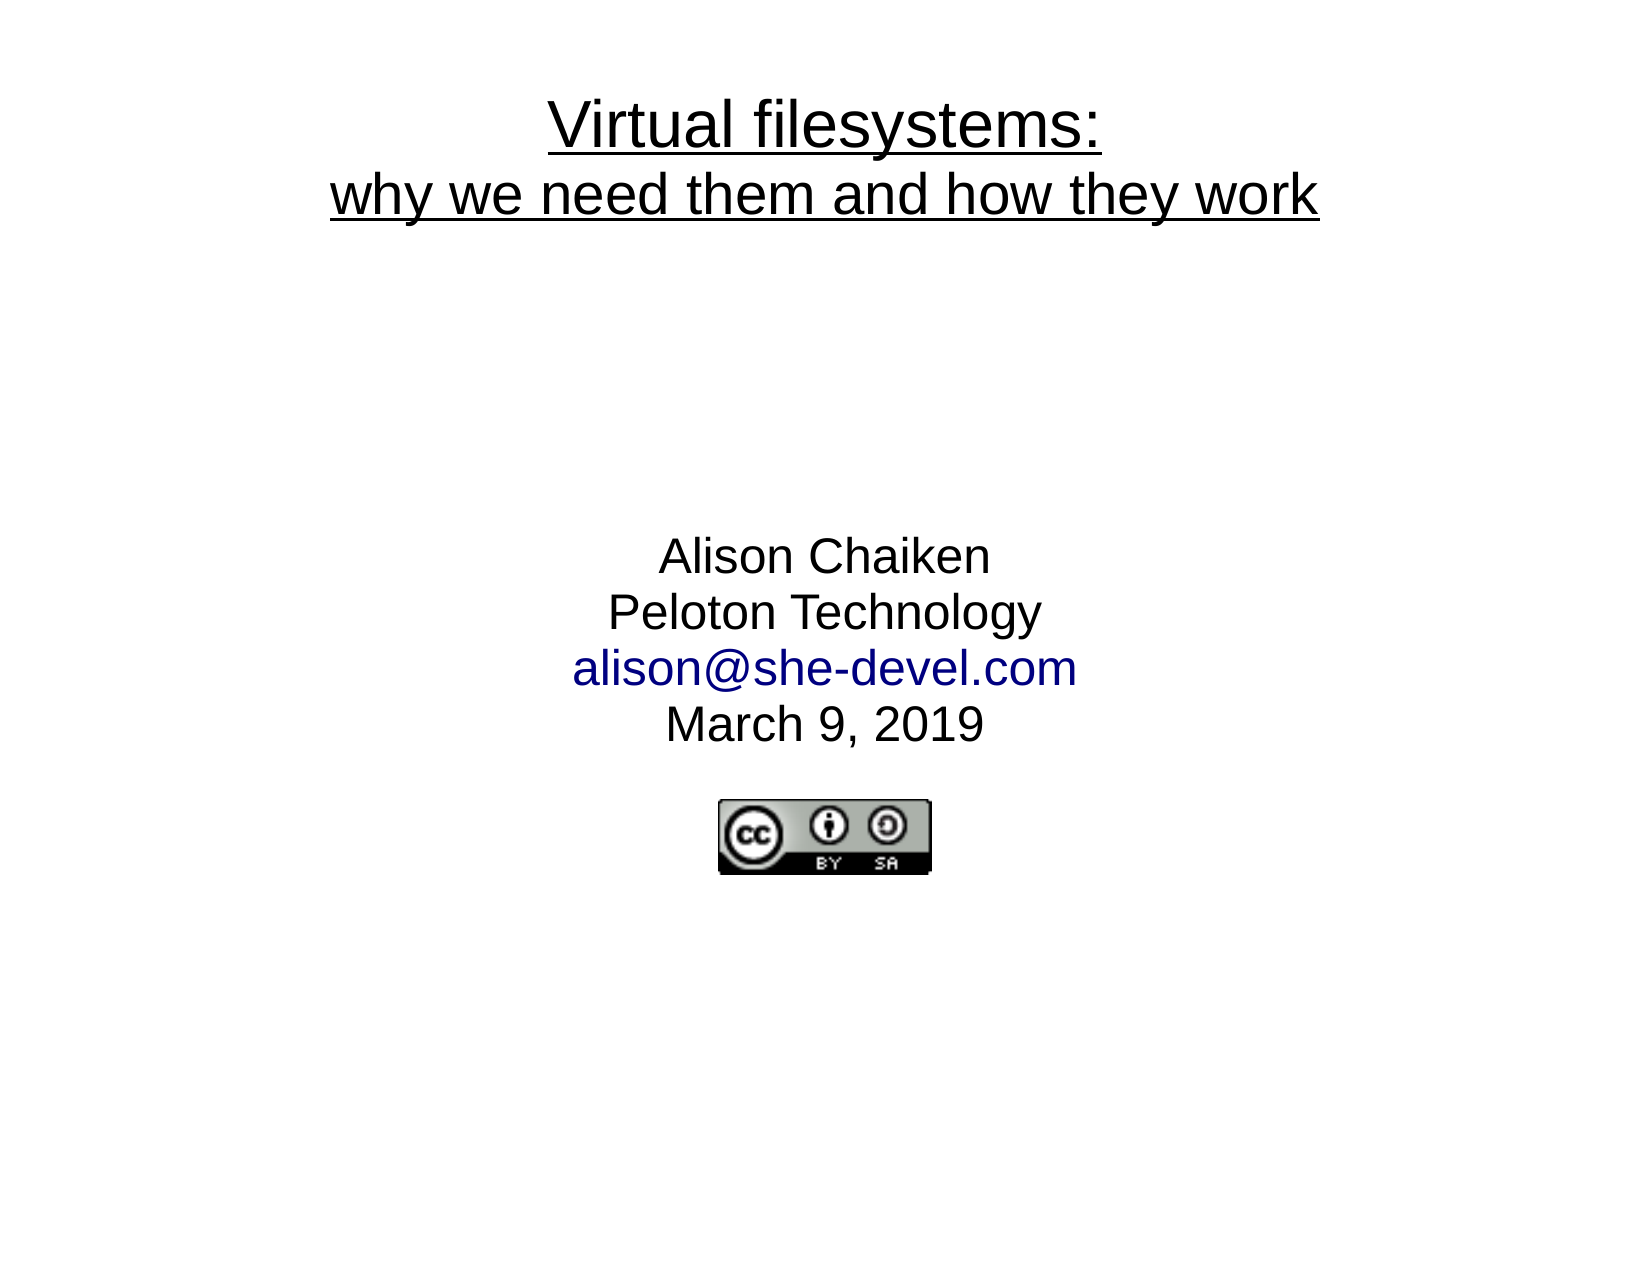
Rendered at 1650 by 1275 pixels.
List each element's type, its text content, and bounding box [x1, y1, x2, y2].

title Virtual filesystems: why we need them and how they work [82, 50, 1568, 264]
picture [718, 799, 932, 875]
subtitle Alison Chaiken Peloton Technology alison@she-devel.com March 9, 2019 [82, 298, 1568, 1038]
